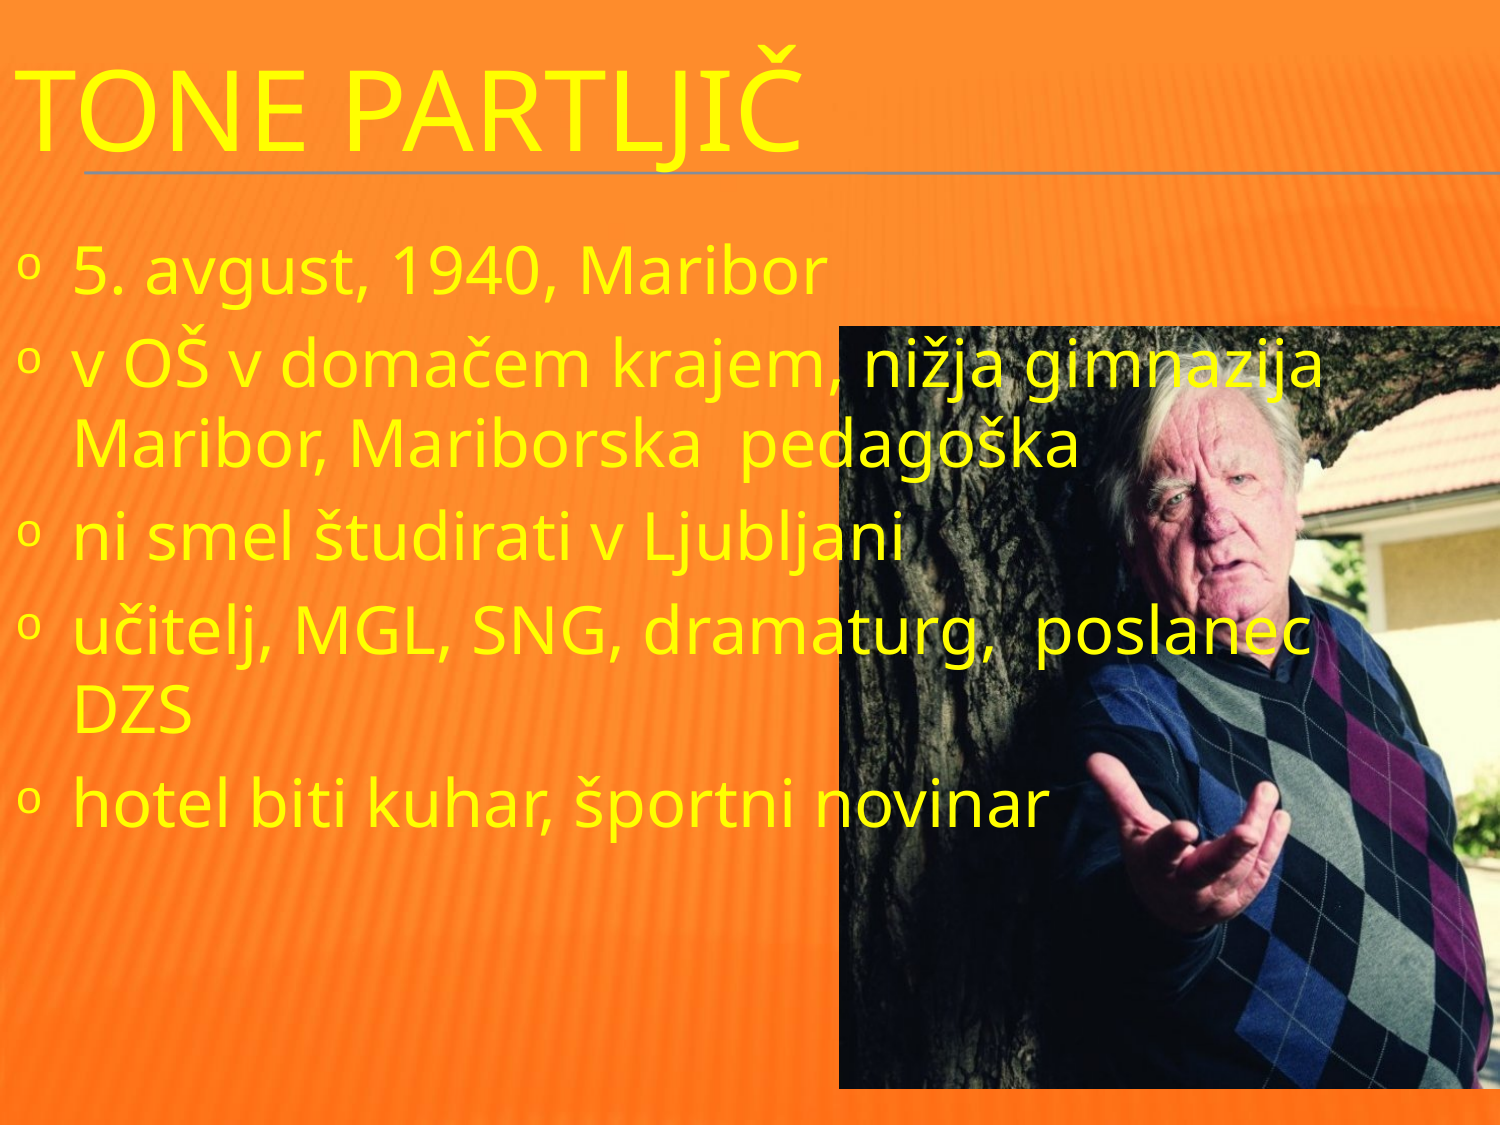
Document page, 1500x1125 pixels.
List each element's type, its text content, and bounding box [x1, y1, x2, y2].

picture [0, 213, 1500, 1125]
title Tone Partljič [0, 0, 1500, 213]
list 5. avgust, 1940, Maribor v OŠ v domačem krajem, nižja gimnazija Maribor, Mariborska pedagoška ni smel študirati v Ljubljani učitelj, MGL, SNG, dramaturg, poslanec DZS hotel biti kuhar, športni novinar [0, 220, 1400, 1041]
